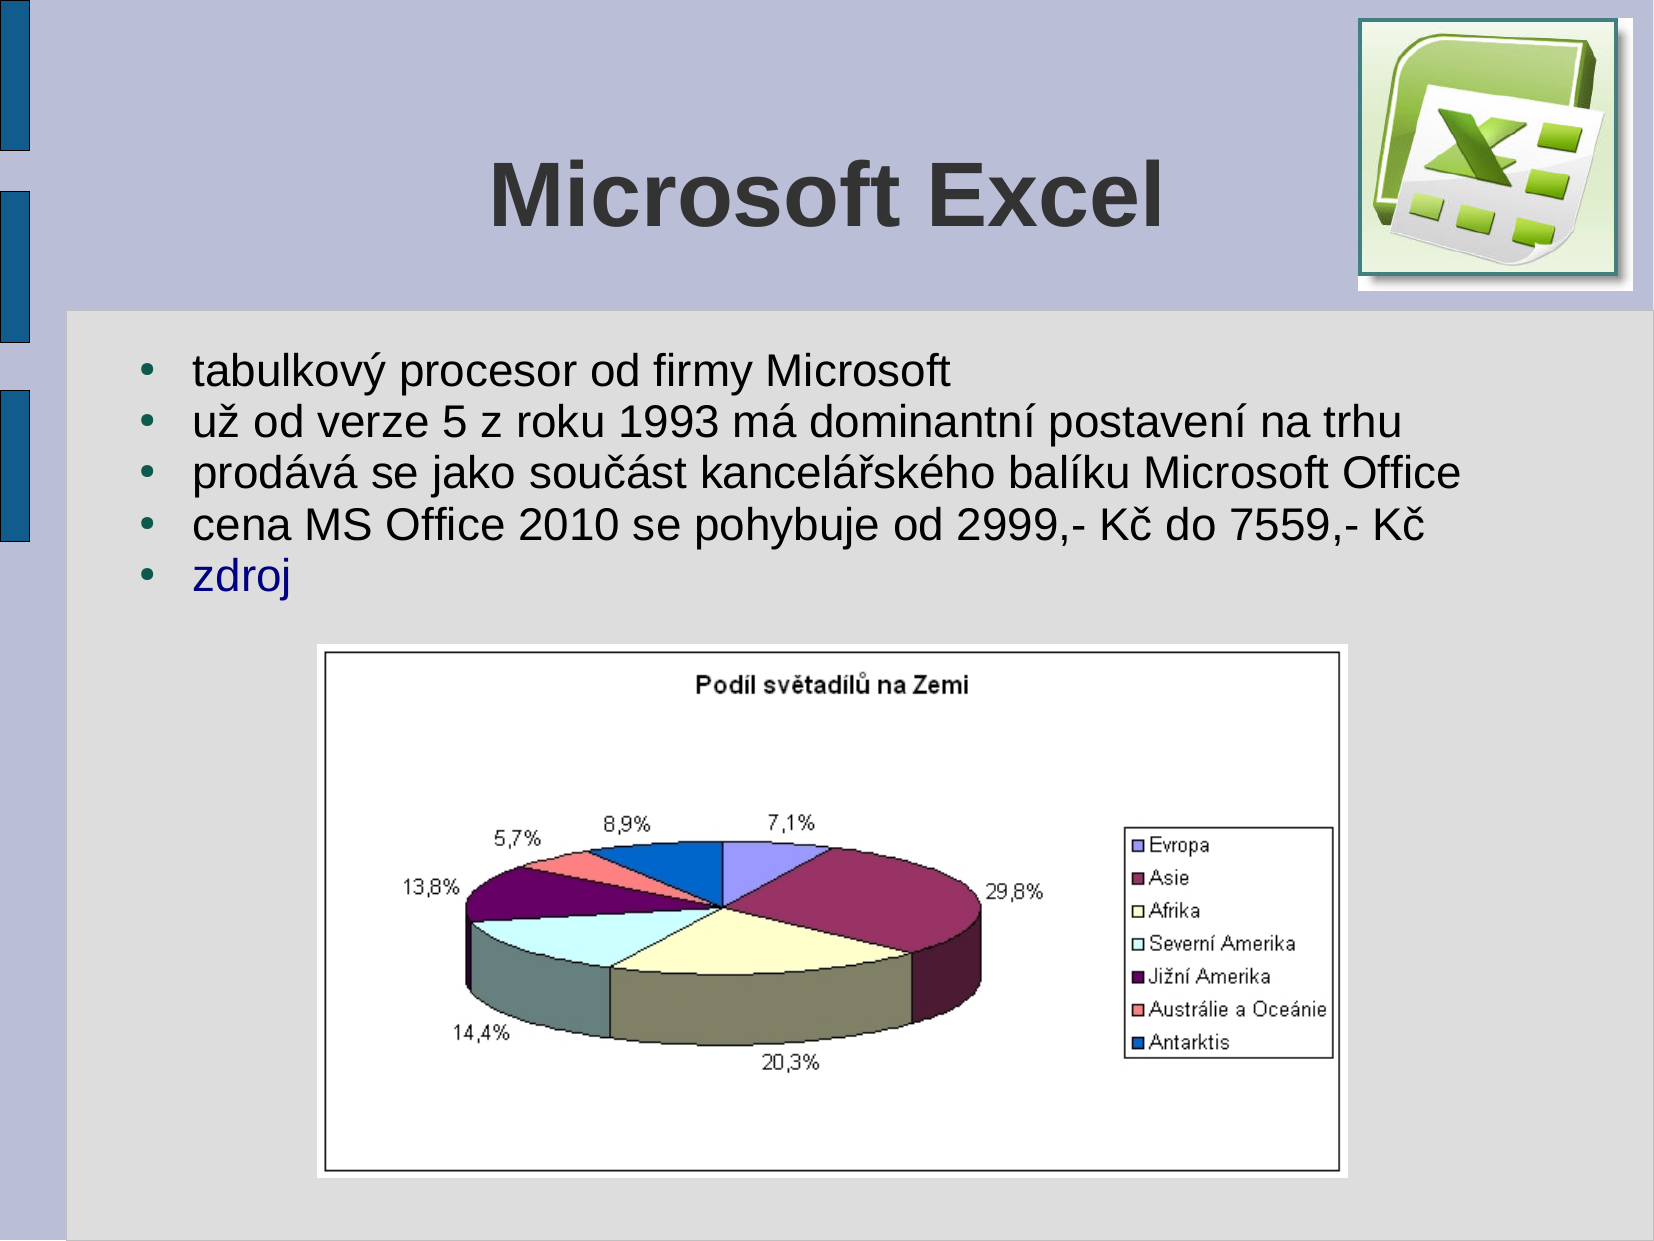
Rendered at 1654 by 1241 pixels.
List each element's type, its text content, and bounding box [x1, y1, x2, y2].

list tabulkový procesor od firmy Microsoft už od verze 5 z roku 1993 má dominantní postavení na trhu prodává se jako součást kancelářského balíku Microsoft Office cena MS Office 2010 se pohybuje od 2999,- Kč do 7559,- Kč zdroj [121, 344, 1595, 798]
picture [317, 644, 1348, 1178]
picture [1358, 18, 1633, 291]
title Microsoft Excel [121, 91, 1534, 299]
